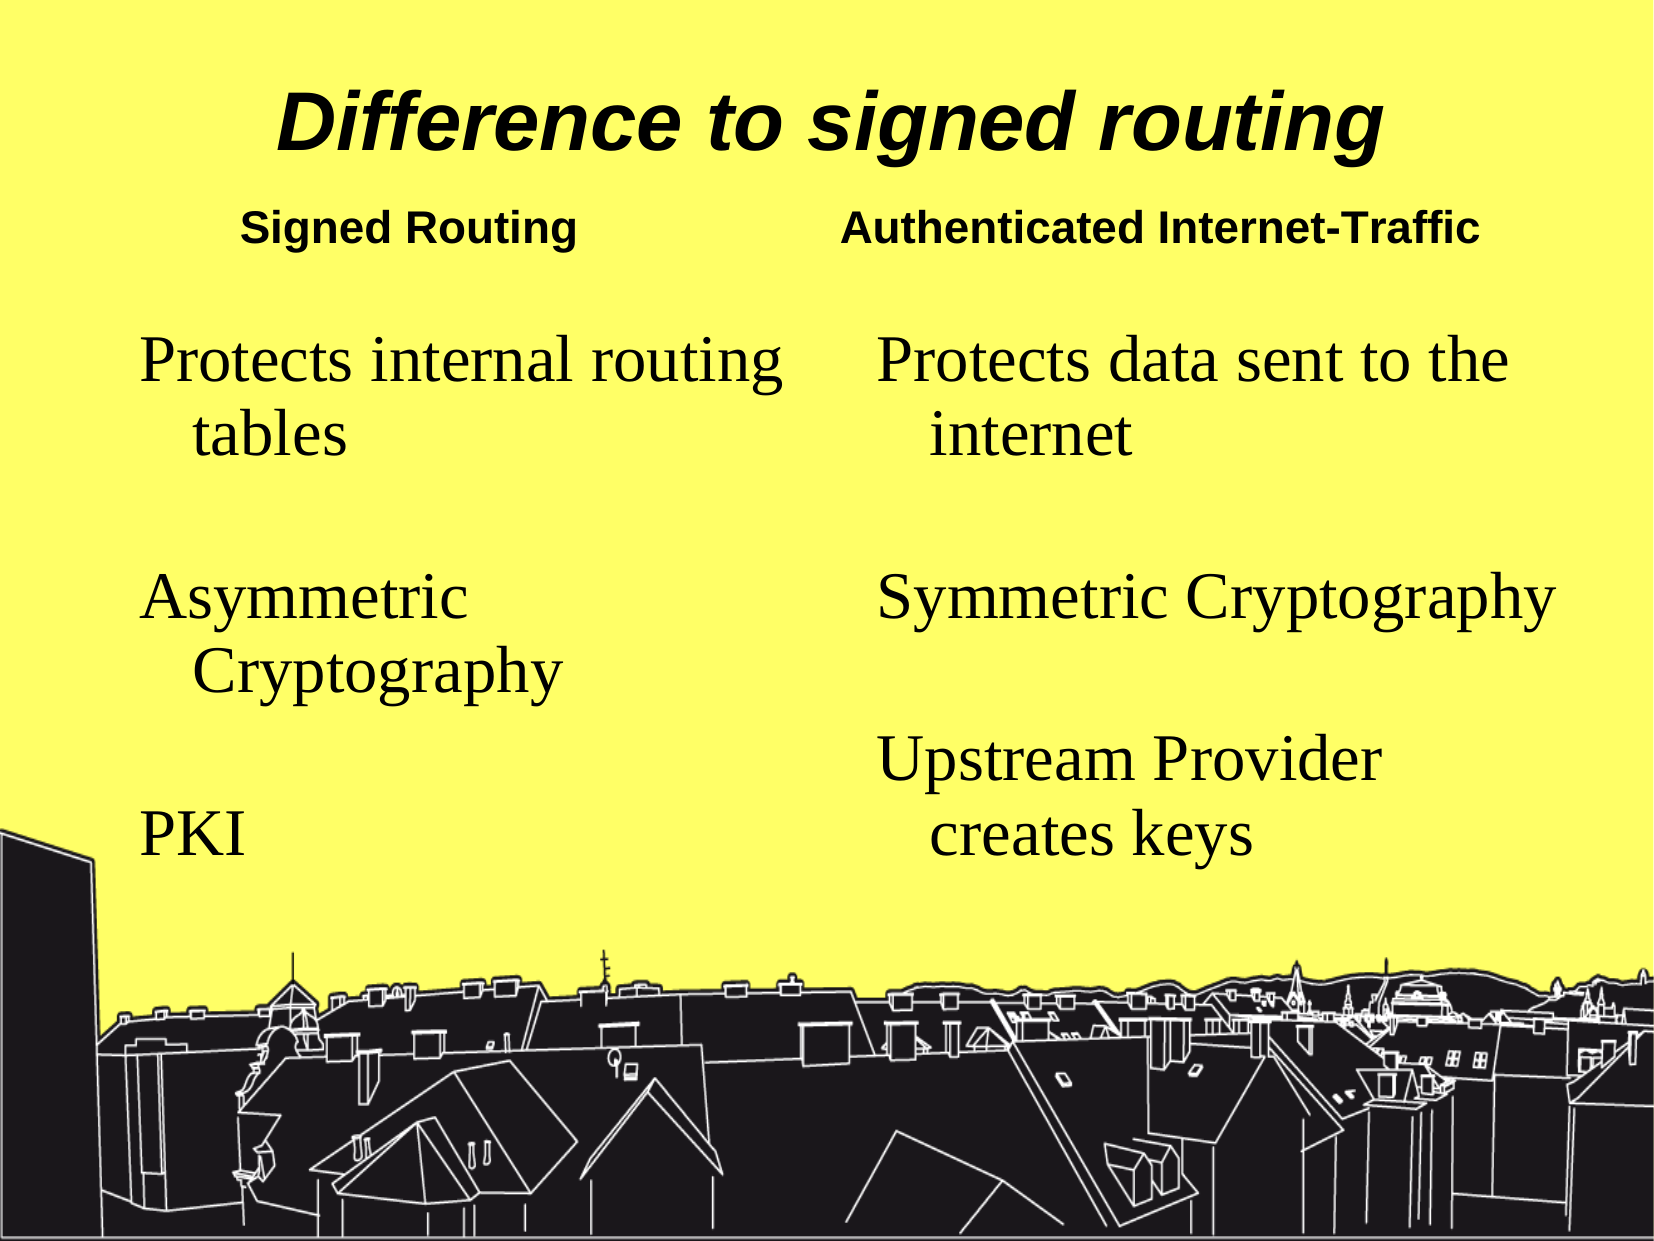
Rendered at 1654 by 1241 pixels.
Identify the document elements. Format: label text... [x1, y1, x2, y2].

list Protects internal routing tables Asymmetric Cryptography PKI [121, 322, 824, 1133]
text_box Authenticated Internet-Traffic [825, 194, 1620, 263]
title Difference to signed routing [125, 17, 1538, 226]
text_box Signed Routing [225, 194, 643, 263]
list Protects data sent to the internet Symmetric Cryptography Upstream Provider creates keys [858, 322, 1562, 1118]
picture [0, 827, 1654, 1241]
